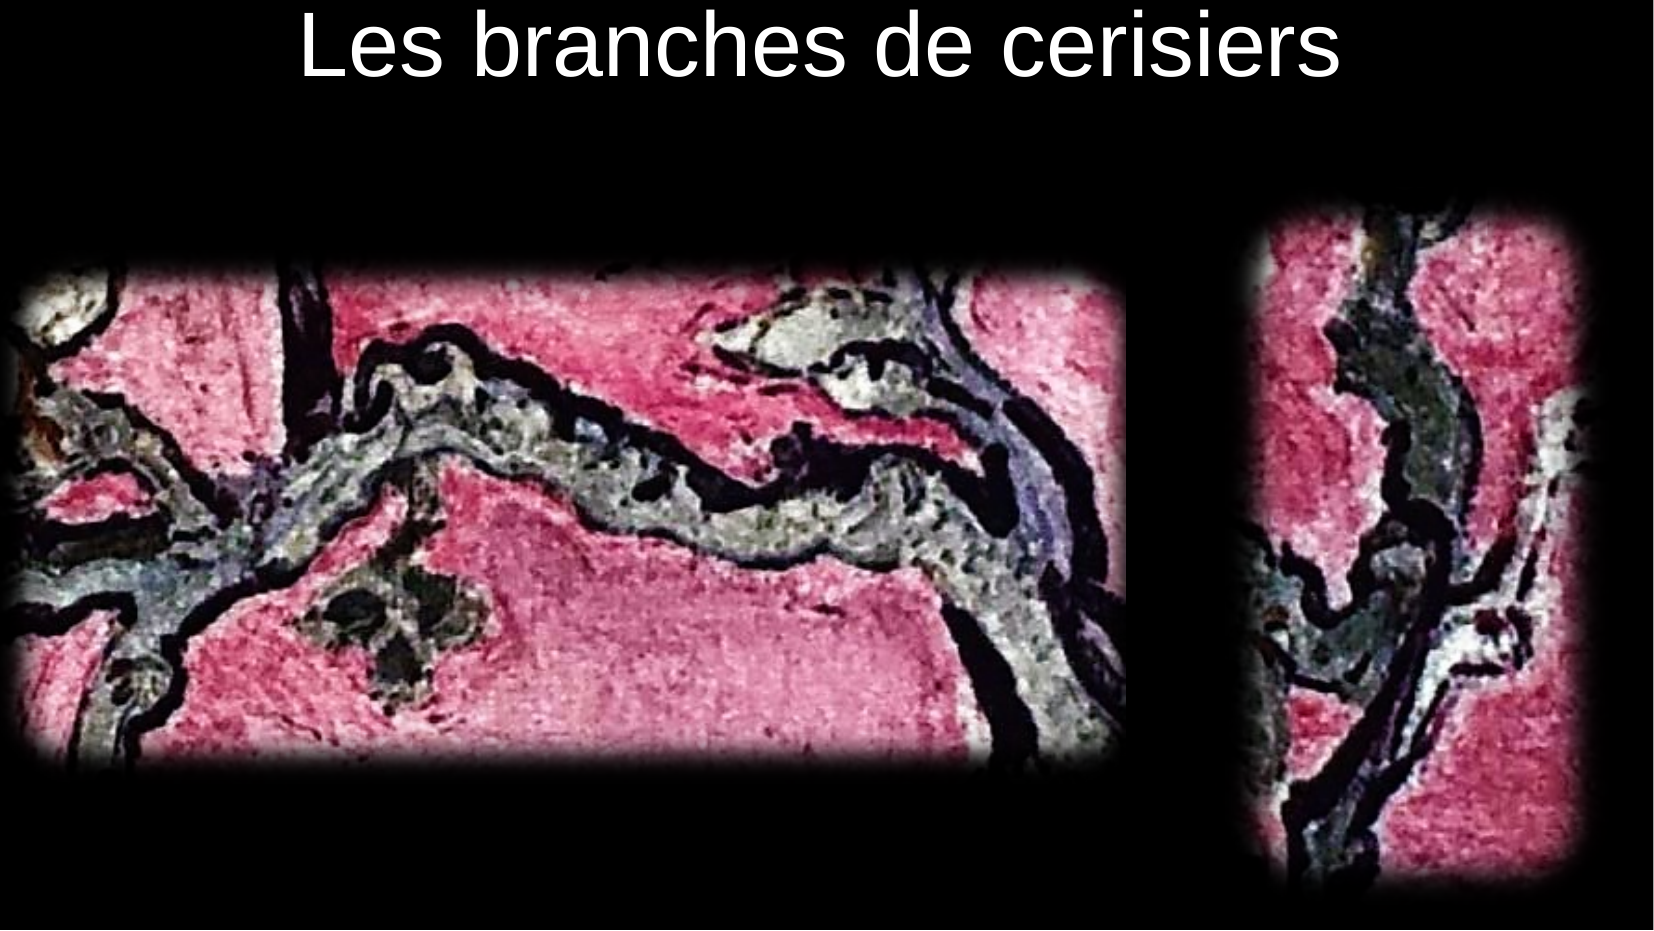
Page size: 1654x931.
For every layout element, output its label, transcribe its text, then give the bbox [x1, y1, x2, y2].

title Les branches de cerisiers [76, 0, 1565, 96]
picture [0, 236, 1126, 798]
picture [1210, 172, 1625, 921]
